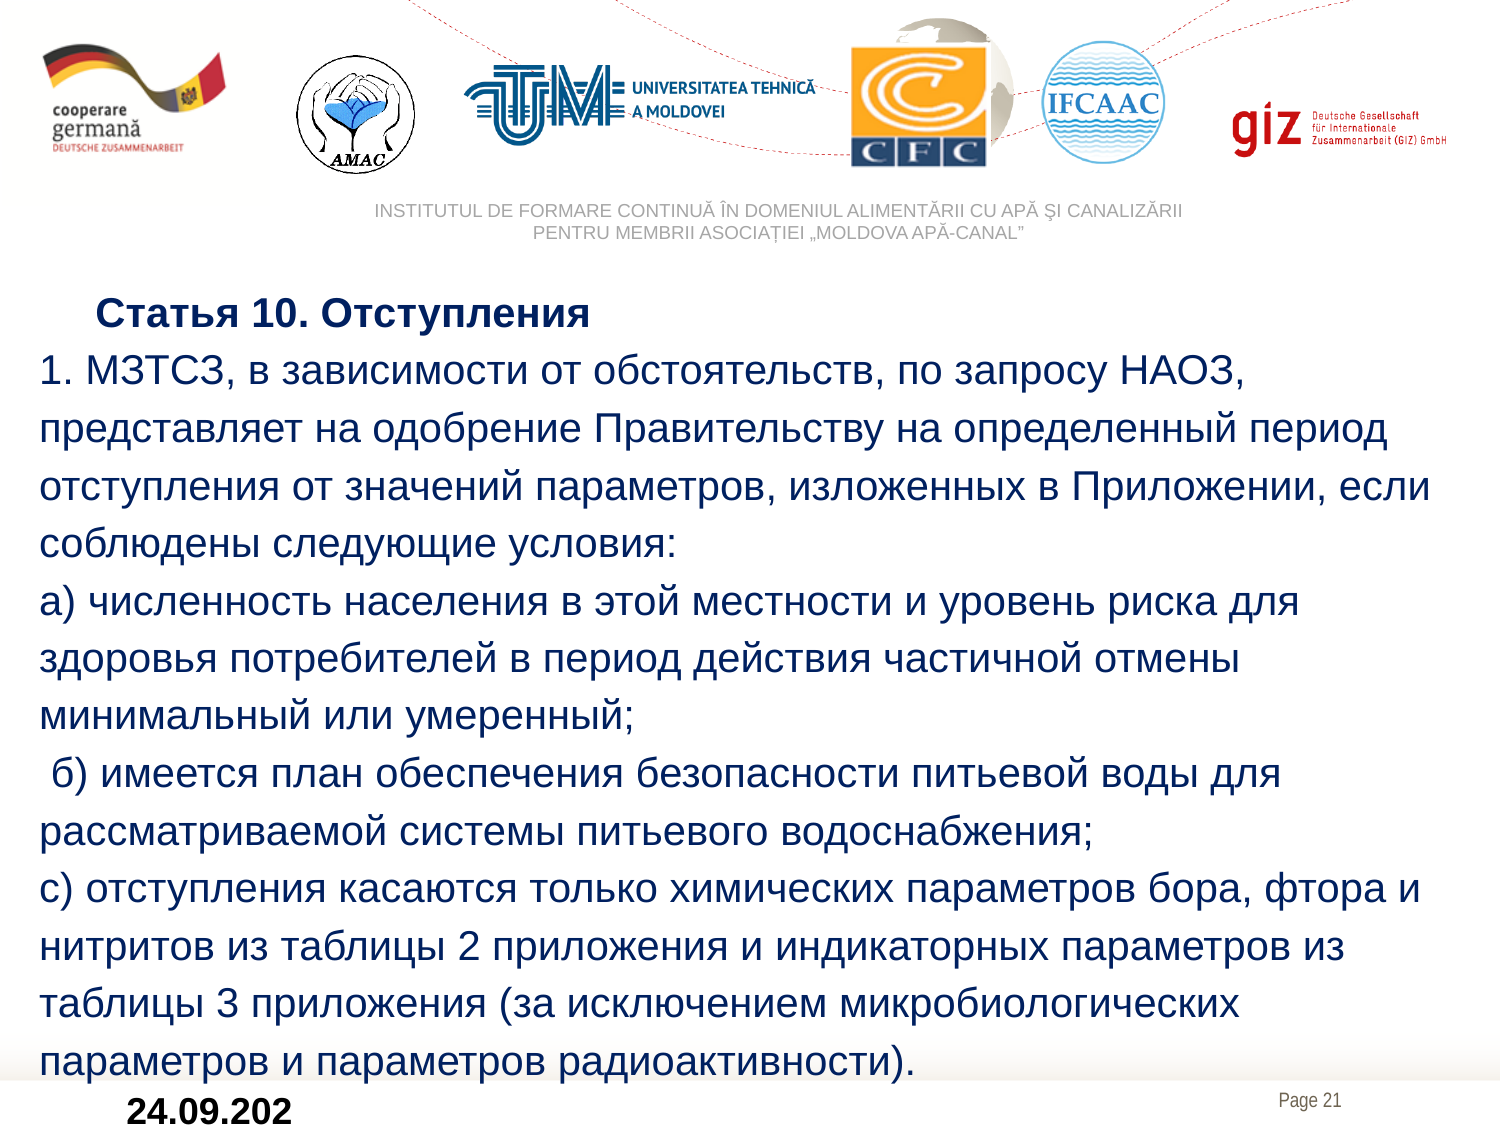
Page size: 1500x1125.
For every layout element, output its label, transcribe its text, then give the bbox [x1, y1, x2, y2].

picture [611, 1056, 621, 1072]
title Статья 10. Отступления 1. МЗТСЗ, в зависимости от обстоятельств, по запросу НАОЗ, представляет на одобрение Правительству на определенный период отступления от значений параметров, изложенных в Приложении, если соблюдены следующие условия: а) численность населения в этой местности и уровень риска для здоровья потребителей в период действия частичной отмены минимальный или умеренный; б) имеется план обеспечения безопасности питьевой воды для рассматриваемой системы питьевого водоснабжения; c) отступления касаются только химических параметров бора, фтора и нитритов из таблицы 2 приложения и индикаторных параметров из таблицы 3 приложения (за исключением микробиологических параметров и параметров радиоактивности). [24, 270, 1475, 1028]
picture [90, 1055, 102, 1073]
picture [206, 1055, 218, 1073]
text_box INSTITUTUL DE FORMARE CONTINUĂ ÎN DOMENIUL ALIMENTĂRII CU APĂ ŞI CANALIZĂRII PENTRU MEMBRII ASOCIAȚIEI „MOLDOVA APĂ-CANAL” [190, 170, 1366, 251]
picture [367, 1055, 379, 1073]
picture [563, 1055, 575, 1073]
picture [0, 0, 1500, 206]
picture [483, 1055, 495, 1073]
slide_number 15.07.2021 [111, 1079, 324, 1120]
picture [0, 959, 1500, 1081]
picture [608, 1075, 624, 1081]
